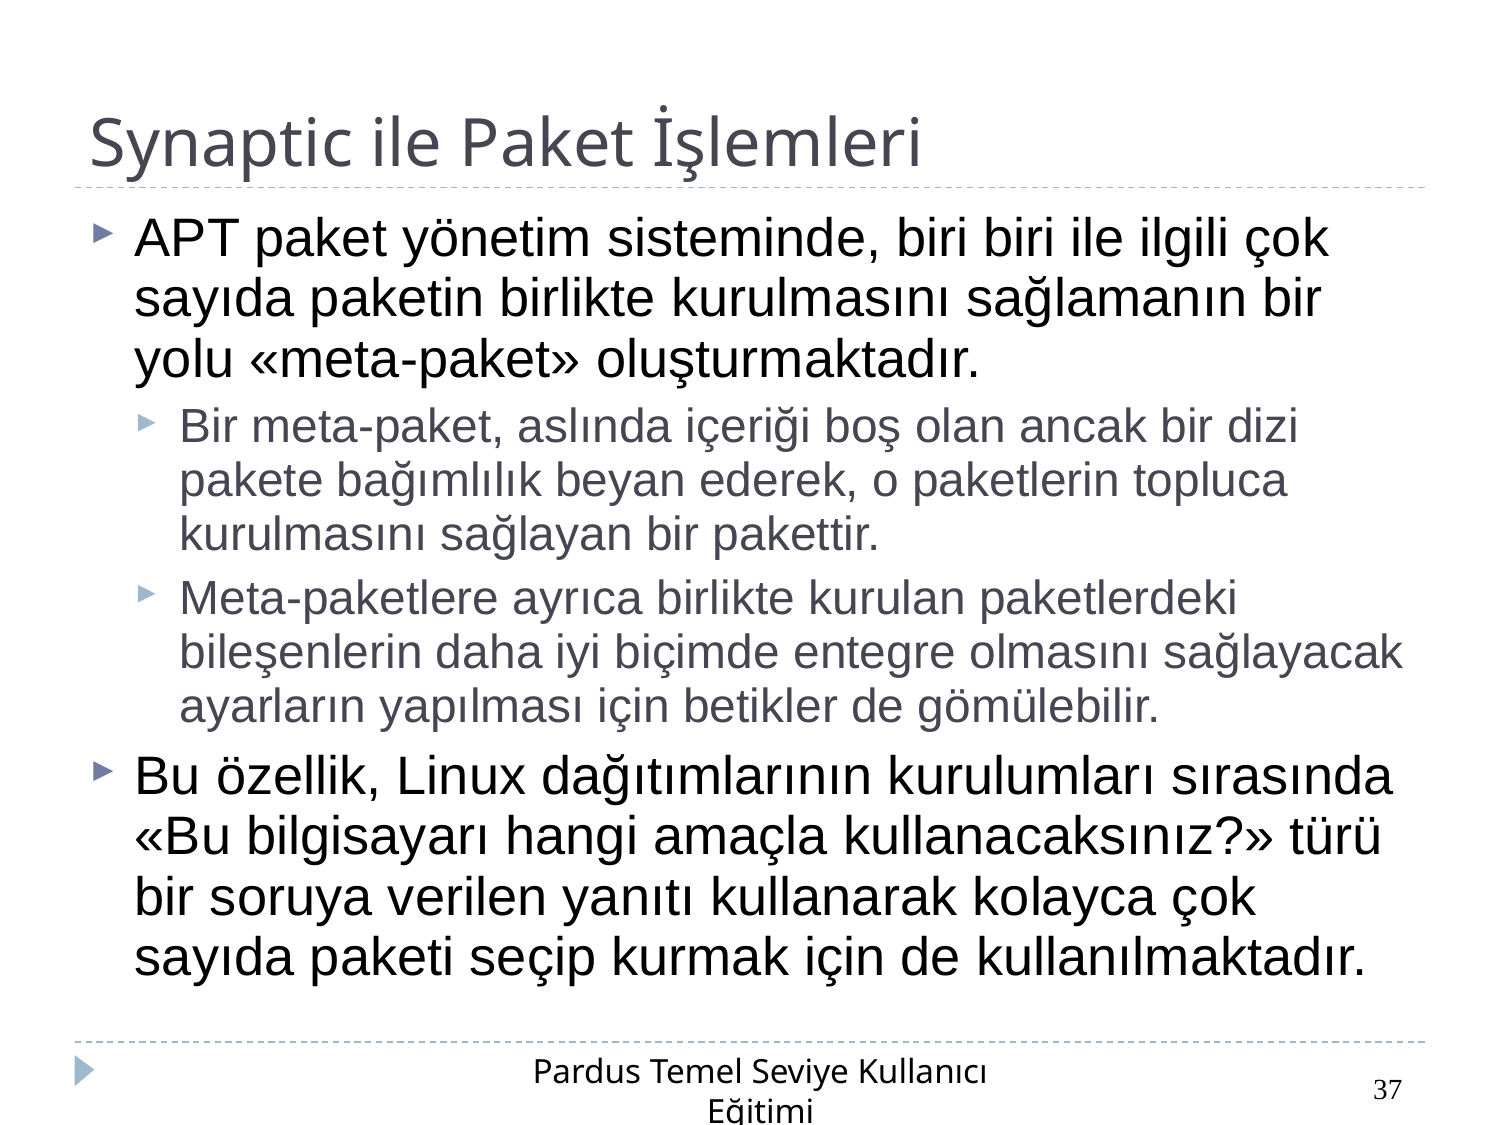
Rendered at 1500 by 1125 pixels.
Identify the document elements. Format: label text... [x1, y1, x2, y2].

title Synaptic ile Paket İşlemleri [75, 24, 1425, 188]
list APT paket yönetim sisteminde, biri biri ile ilgili çok sayıda paketin birlikte kurulmasını sağlamanın bir yolu «meta-paket» oluşturmaktadır. Bir meta-paket, aslında içeriği boş olan ancak bir dizi pakete bağımlılık beyan ederek, o paketlerin topluca kurulmasını sağlayan bir pakettir. Meta-paketlere ayrıca birlikte kurulan paketlerdeki bileşenlerin daha iyi biçimde entegre olmasını sağlayacak ayarların yapılması için betikler de gömülebilir. Bu özellik, Linux dağıtımlarının kurulumları sırasında «Bu bilgisayarı hangi amaçla kullanacaksınız?» türü bir soruya verilen yanıtı kullanarak kolayca çok sayıda paketi seçip kurmak için de kullanılmaktadır. [75, 200, 1425, 1010]
